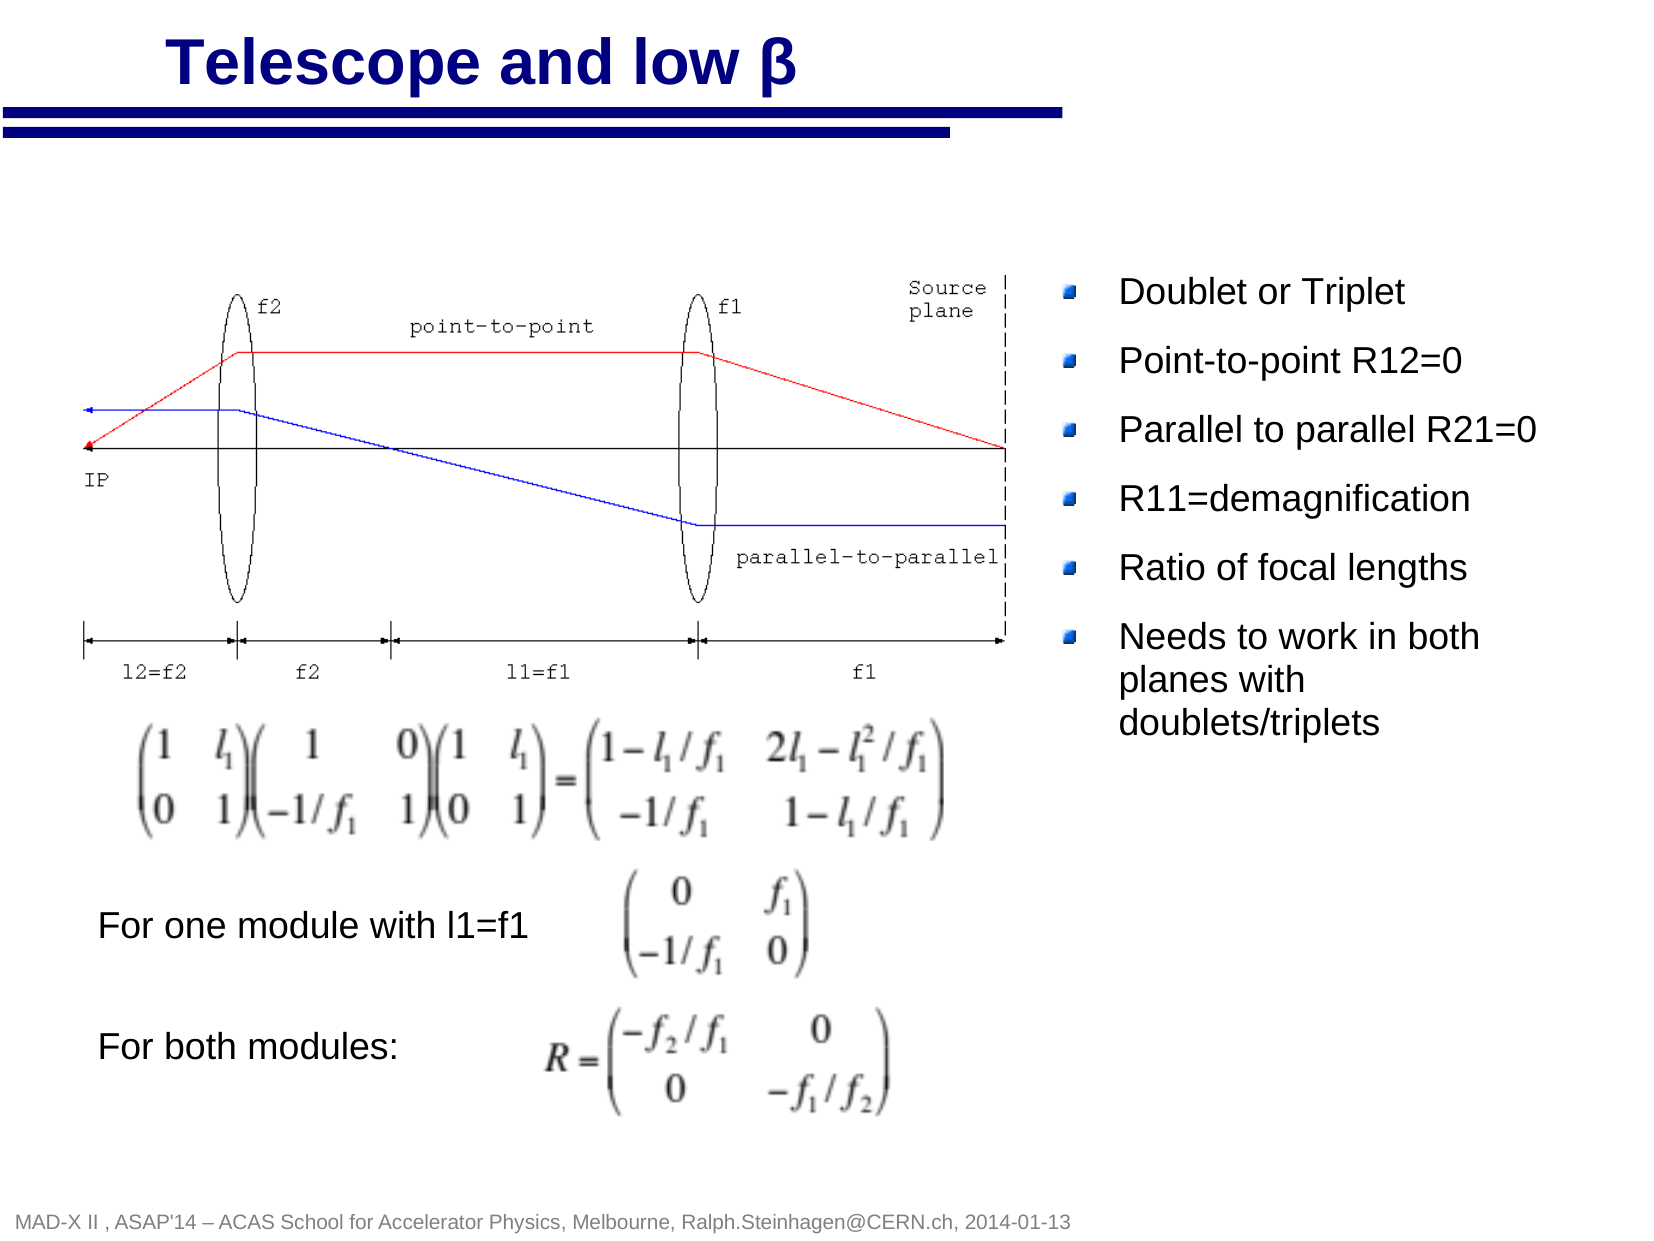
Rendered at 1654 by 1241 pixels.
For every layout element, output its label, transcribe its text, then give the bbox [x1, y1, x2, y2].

picture [620, 868, 811, 979]
text_box For one module with l1=f1 [82, 897, 556, 955]
picture [539, 1005, 892, 1117]
picture [135, 716, 944, 841]
text_box For both modules: [82, 1017, 485, 1075]
picture [82, 275, 1006, 686]
title Telescope and low β [165, 0, 1323, 124]
list Doublet or Triplet Point-to-point R12=0 Parallel to parallel R21=0 R11=demagnification Ratio of focal lengths Needs to work in both planes with doublets/triplets [1047, 261, 1571, 1081]
